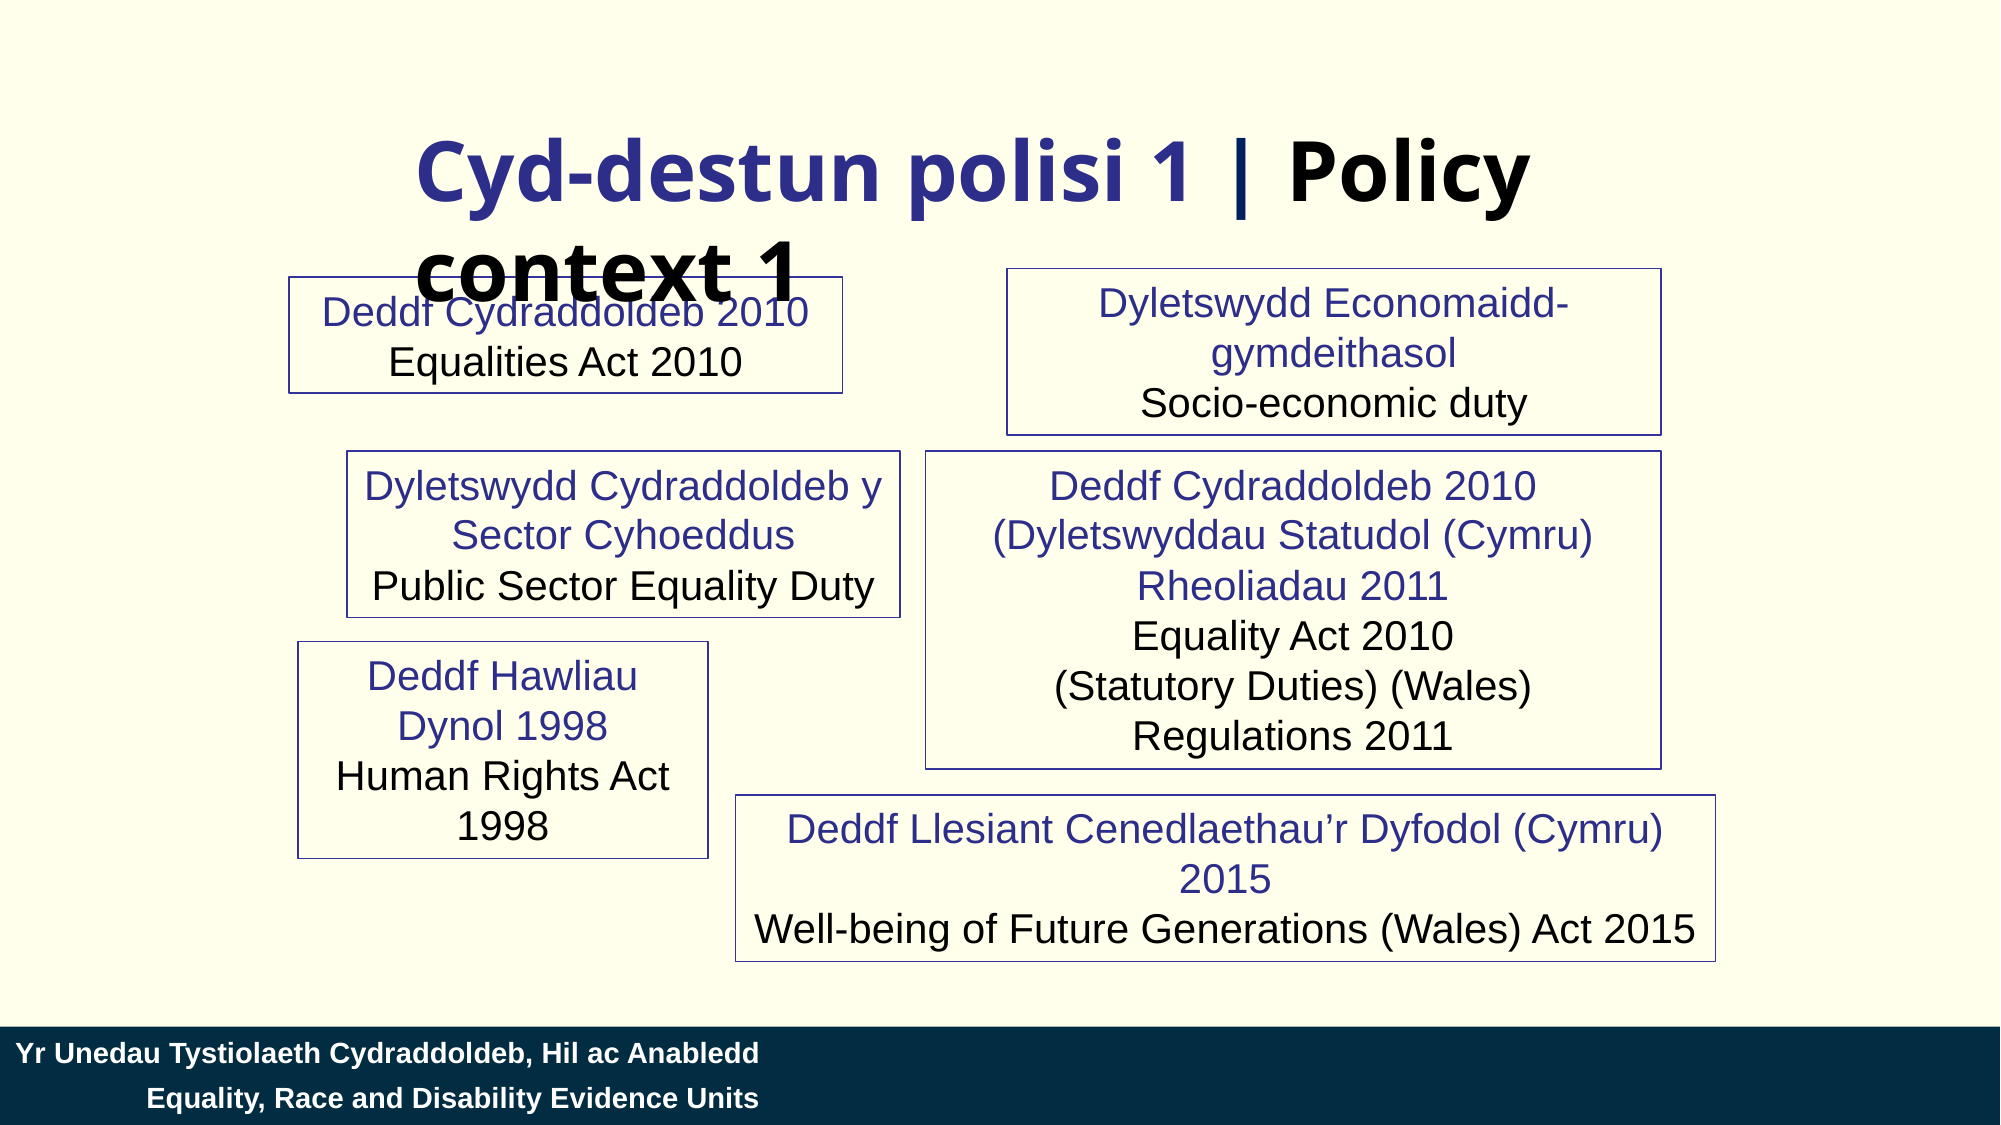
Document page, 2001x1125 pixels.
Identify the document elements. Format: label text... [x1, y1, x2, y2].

text_box Deddf Cydraddoldeb 2010 (Dyletswyddau Statudol (Cymru) Rheoliadau 2011 Equality Act 2010 (Statutory Duties) (Wales) Regulations 2011 [925, 450, 1661, 769]
text_box Cyd-destun polisi 1 | Policy context 1 [249, 110, 1797, 263]
text_box Deddf Llesiant Cenedlaethau’r Dyfodol (Cymru) 2015 Well-being of Future Generations (Wales) Act 2015 [735, 794, 1716, 962]
text_box Deddf Cydraddoldeb 2010 Equalities Act 2010 [289, 277, 843, 394]
text_box Deddf Hawliau Dynol 1998 Human Rights Act 1998 [297, 641, 708, 859]
text_box Dyletswydd Cydraddoldeb y Sector Cyhoeddus Public Sector Equality Duty [346, 450, 901, 618]
text_box Yr Unedau Tystiolaeth Cydraddoldeb, Hil ac Anabledd Equality, Race and Disability Evidence Units [0, 1026, 2000, 1125]
text_box Dyletswydd Economaidd-gymdeithasol Socio-economic duty [1006, 268, 1661, 435]
